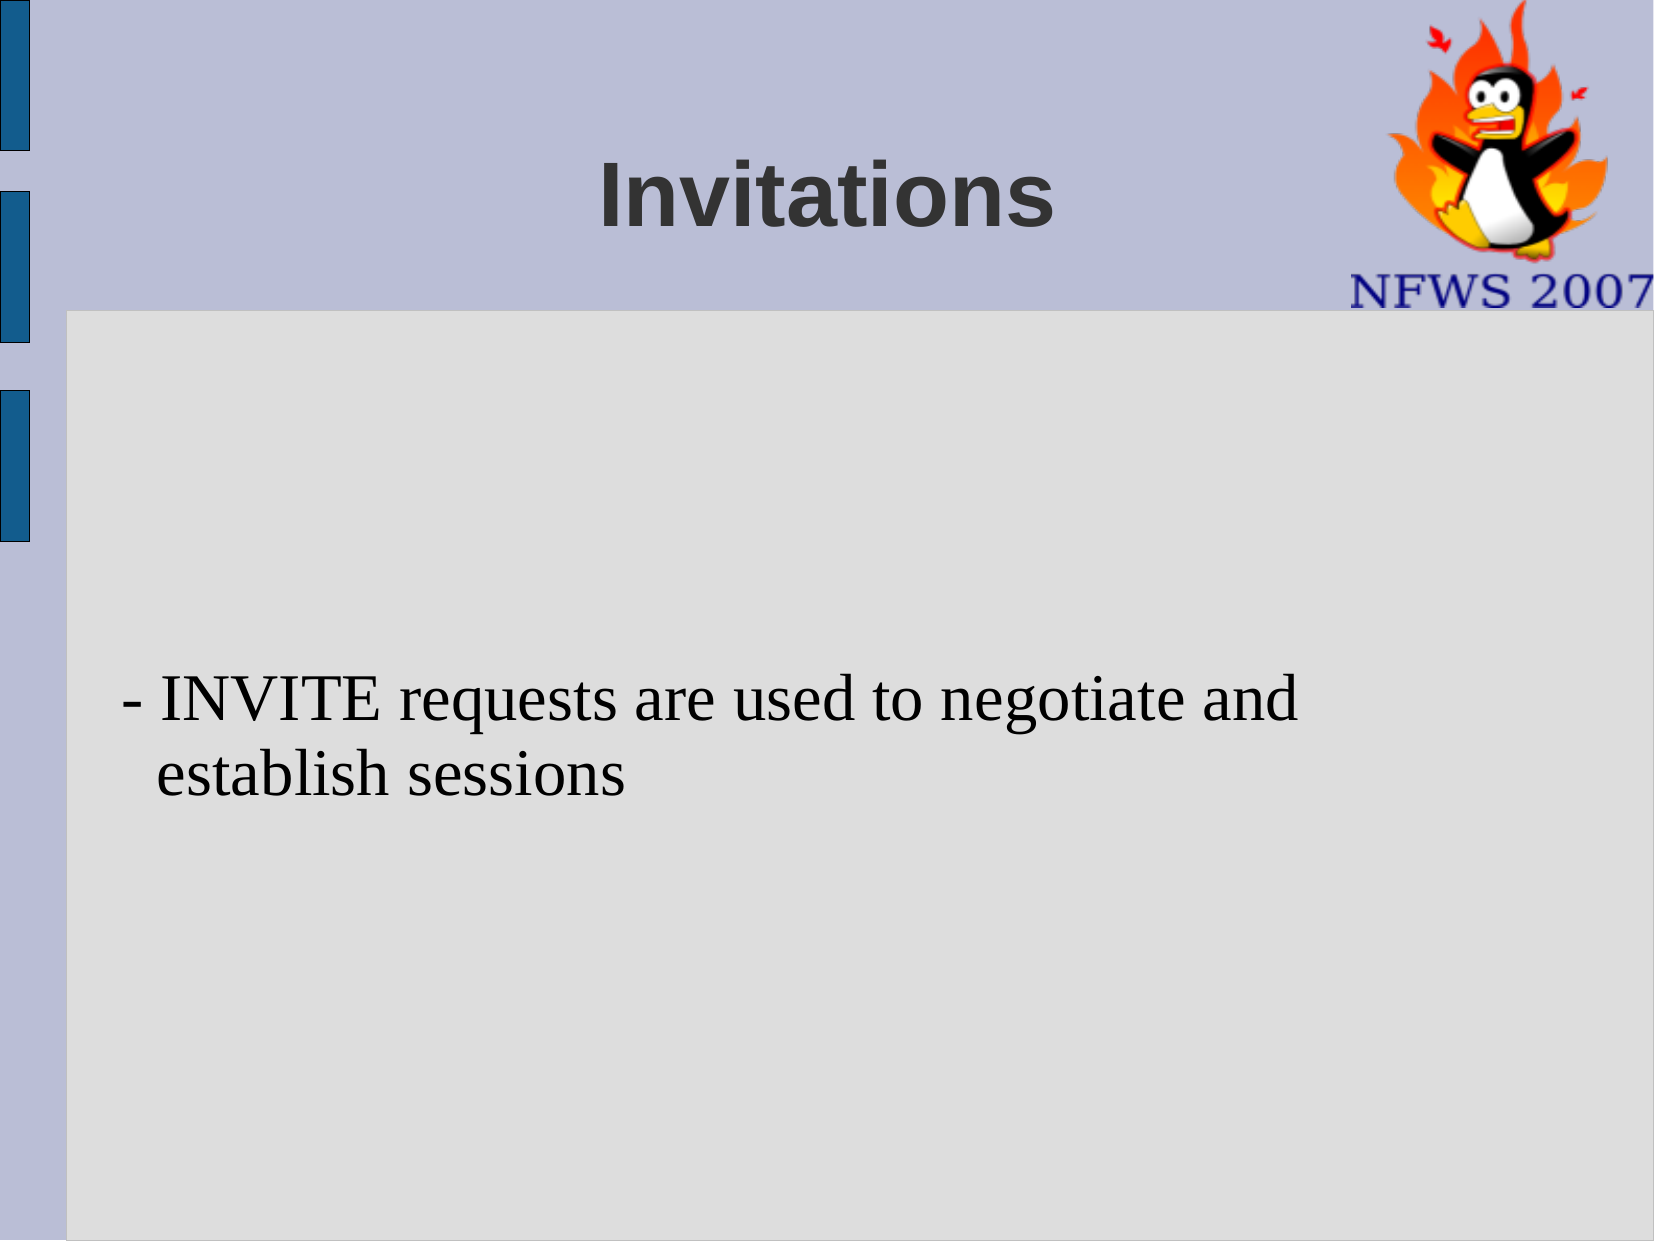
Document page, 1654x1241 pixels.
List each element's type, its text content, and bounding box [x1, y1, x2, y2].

picture [1351, 0, 1654, 308]
subtitle - INVITE requests are used to negotiate and establish sessions [121, 352, 1534, 1119]
title Invitations [121, 98, 1351, 291]
